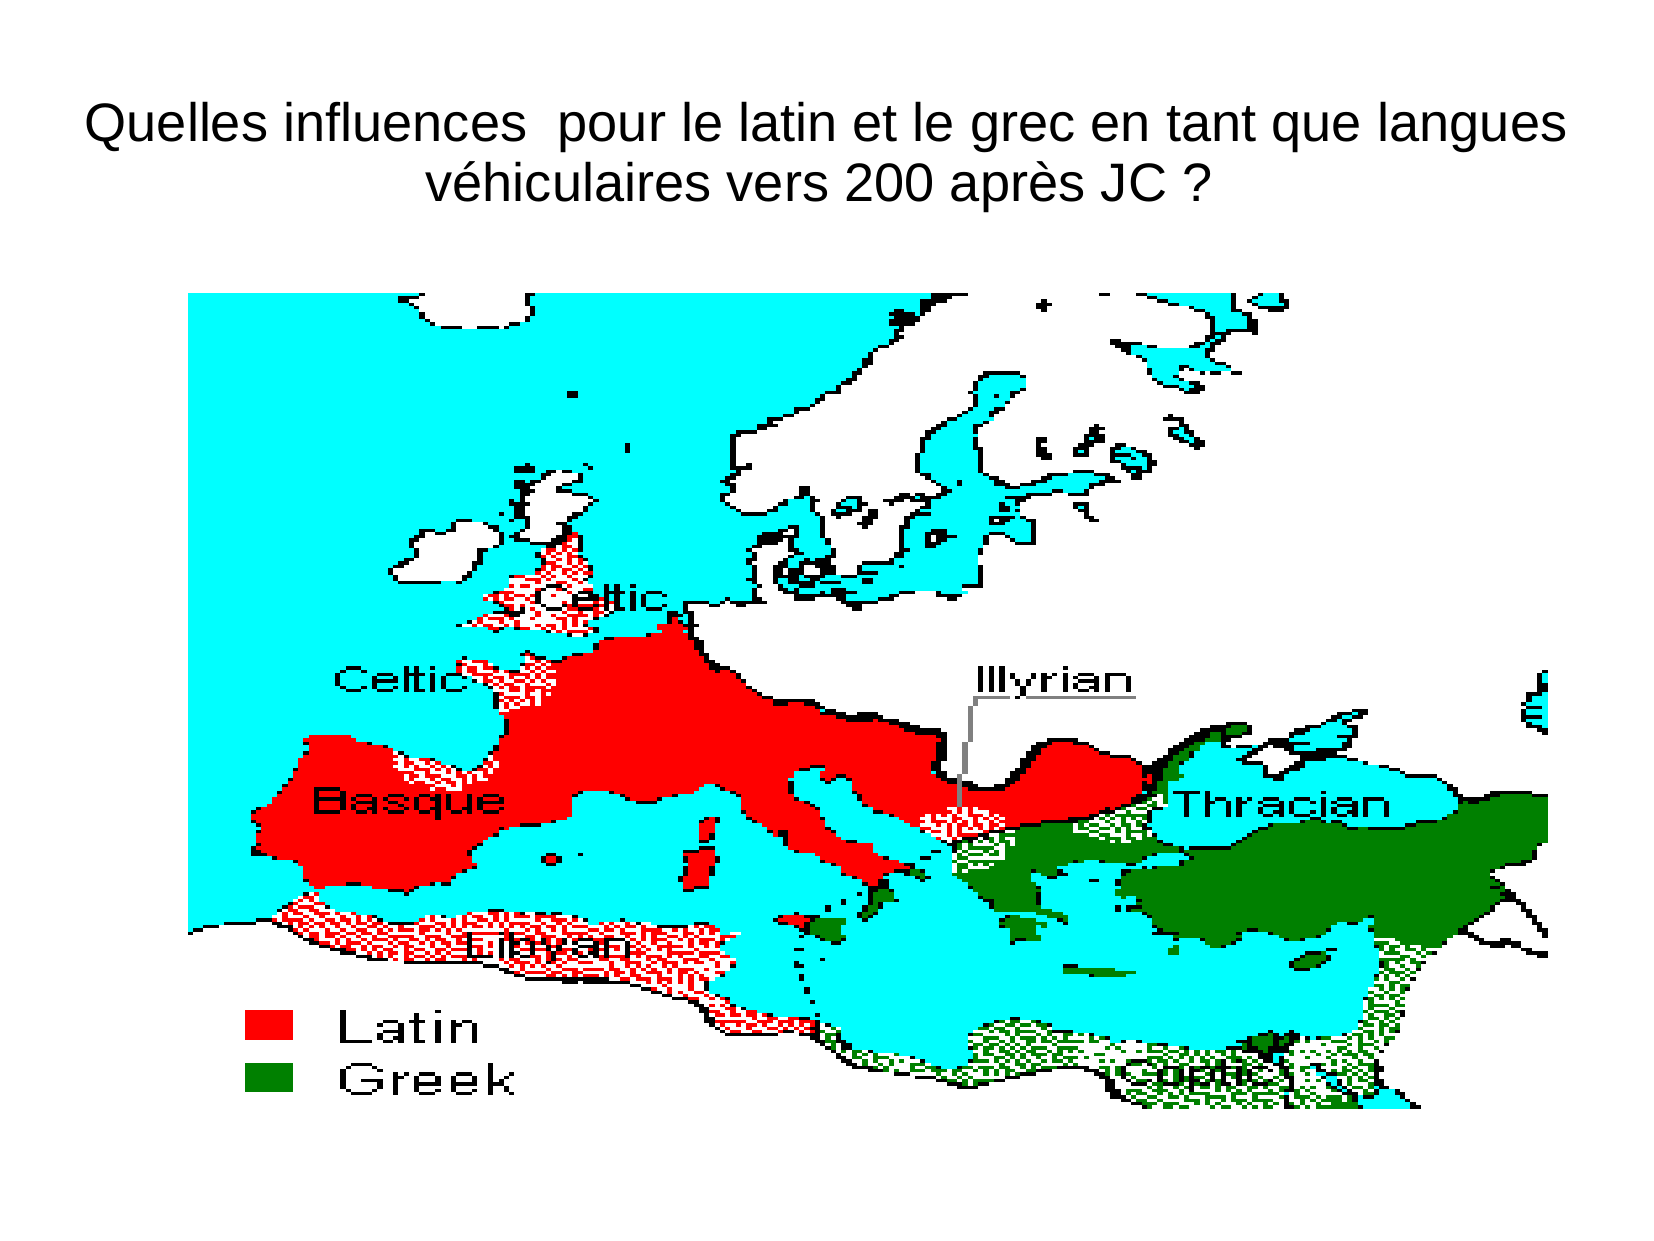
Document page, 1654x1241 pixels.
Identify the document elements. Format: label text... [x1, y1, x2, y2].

picture [188, 290, 1548, 1109]
title Quelles influences pour le latin et le grec en tant que langues véhiculaires vers 200 après JC ? [82, 49, 1571, 257]
